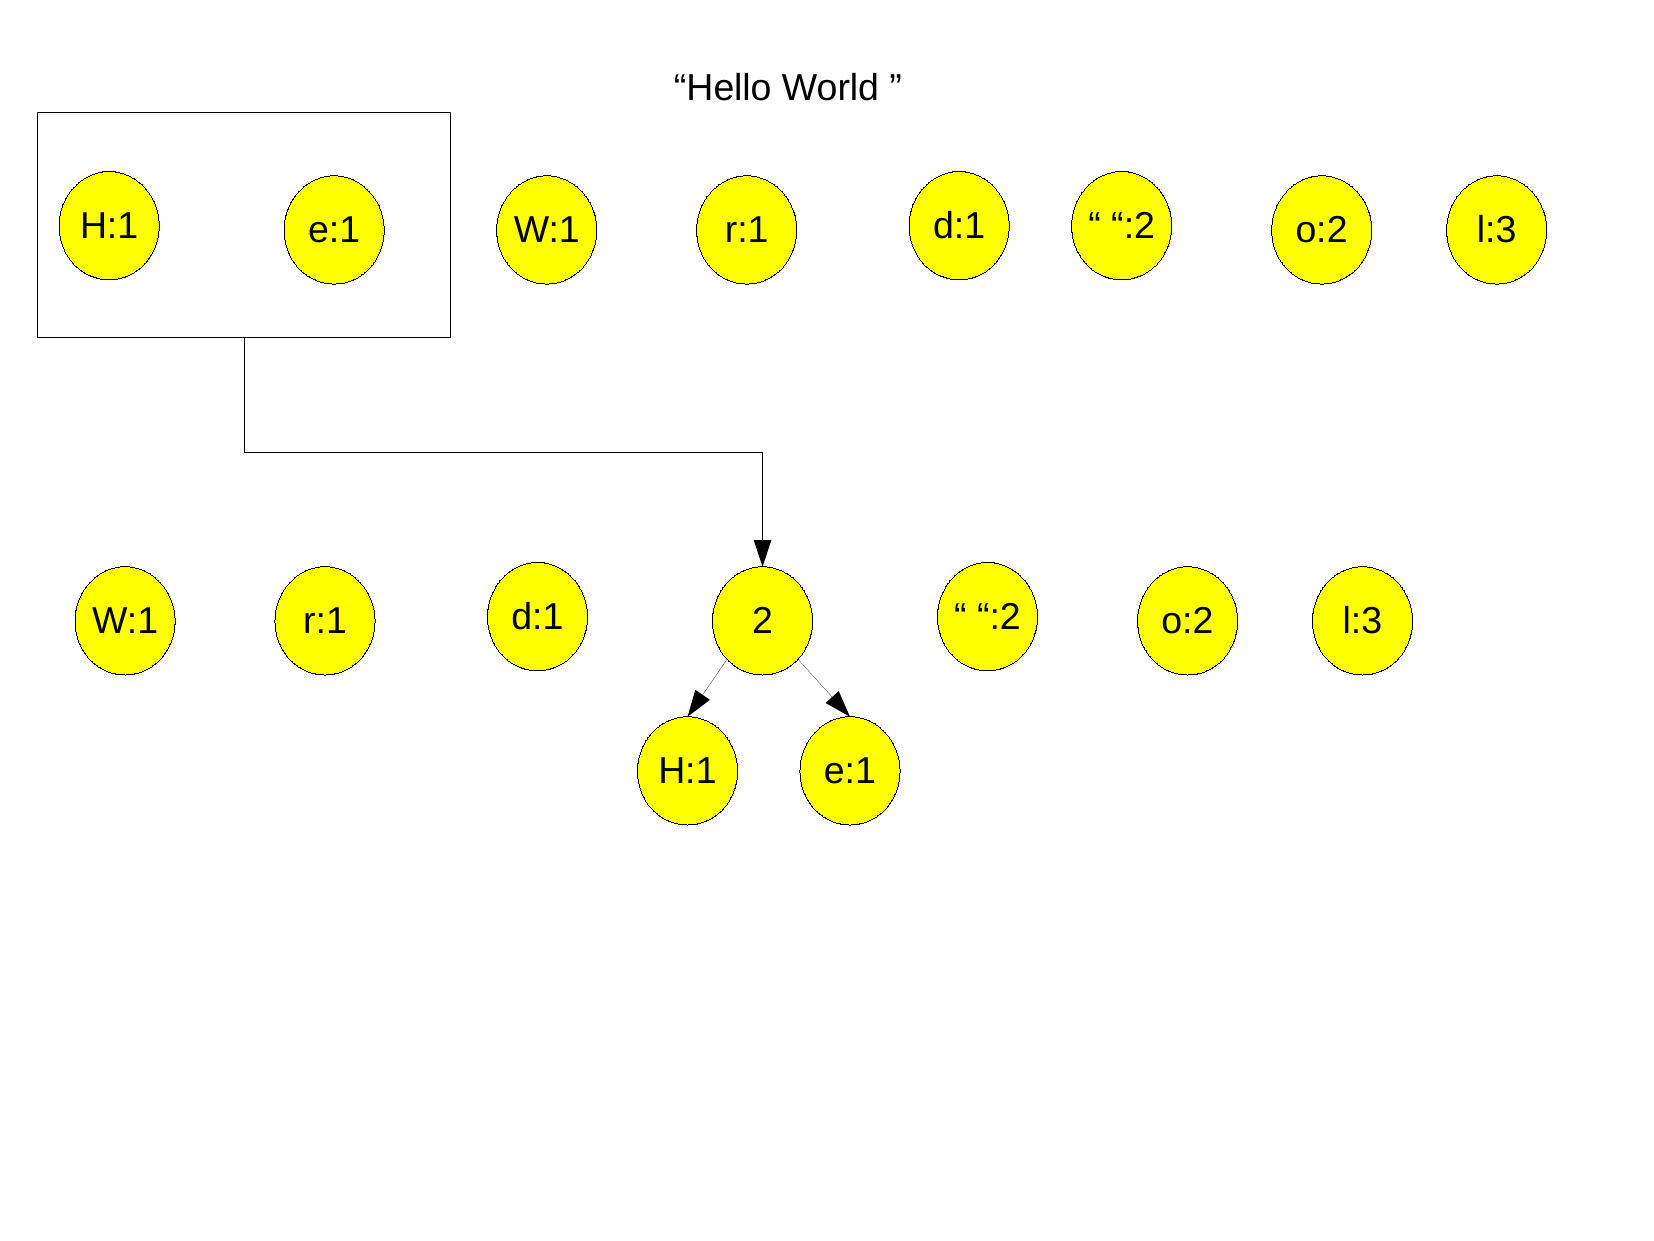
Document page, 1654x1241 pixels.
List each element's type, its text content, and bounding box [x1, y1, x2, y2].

text_box d:1 [487, 562, 588, 671]
text_box r:1 [274, 566, 376, 676]
text_box W:1 [496, 175, 597, 285]
text_box l:3 [1446, 175, 1547, 285]
text_box r:1 [696, 175, 797, 285]
text_box [37, 112, 451, 338]
text_box H:1 [637, 716, 738, 826]
text_box l:3 [1312, 566, 1413, 676]
text_box “ “:2 [1071, 171, 1172, 280]
text_box o:2 [1271, 175, 1372, 285]
text_box W:1 [75, 566, 176, 676]
text_box d:1 [909, 171, 1010, 280]
text_box 2 [712, 566, 813, 676]
text_box e:1 [799, 716, 901, 826]
text_box “ “:2 [937, 562, 1038, 671]
text_box o:2 [1137, 566, 1238, 676]
text_box “Hello World ” [659, 59, 953, 118]
